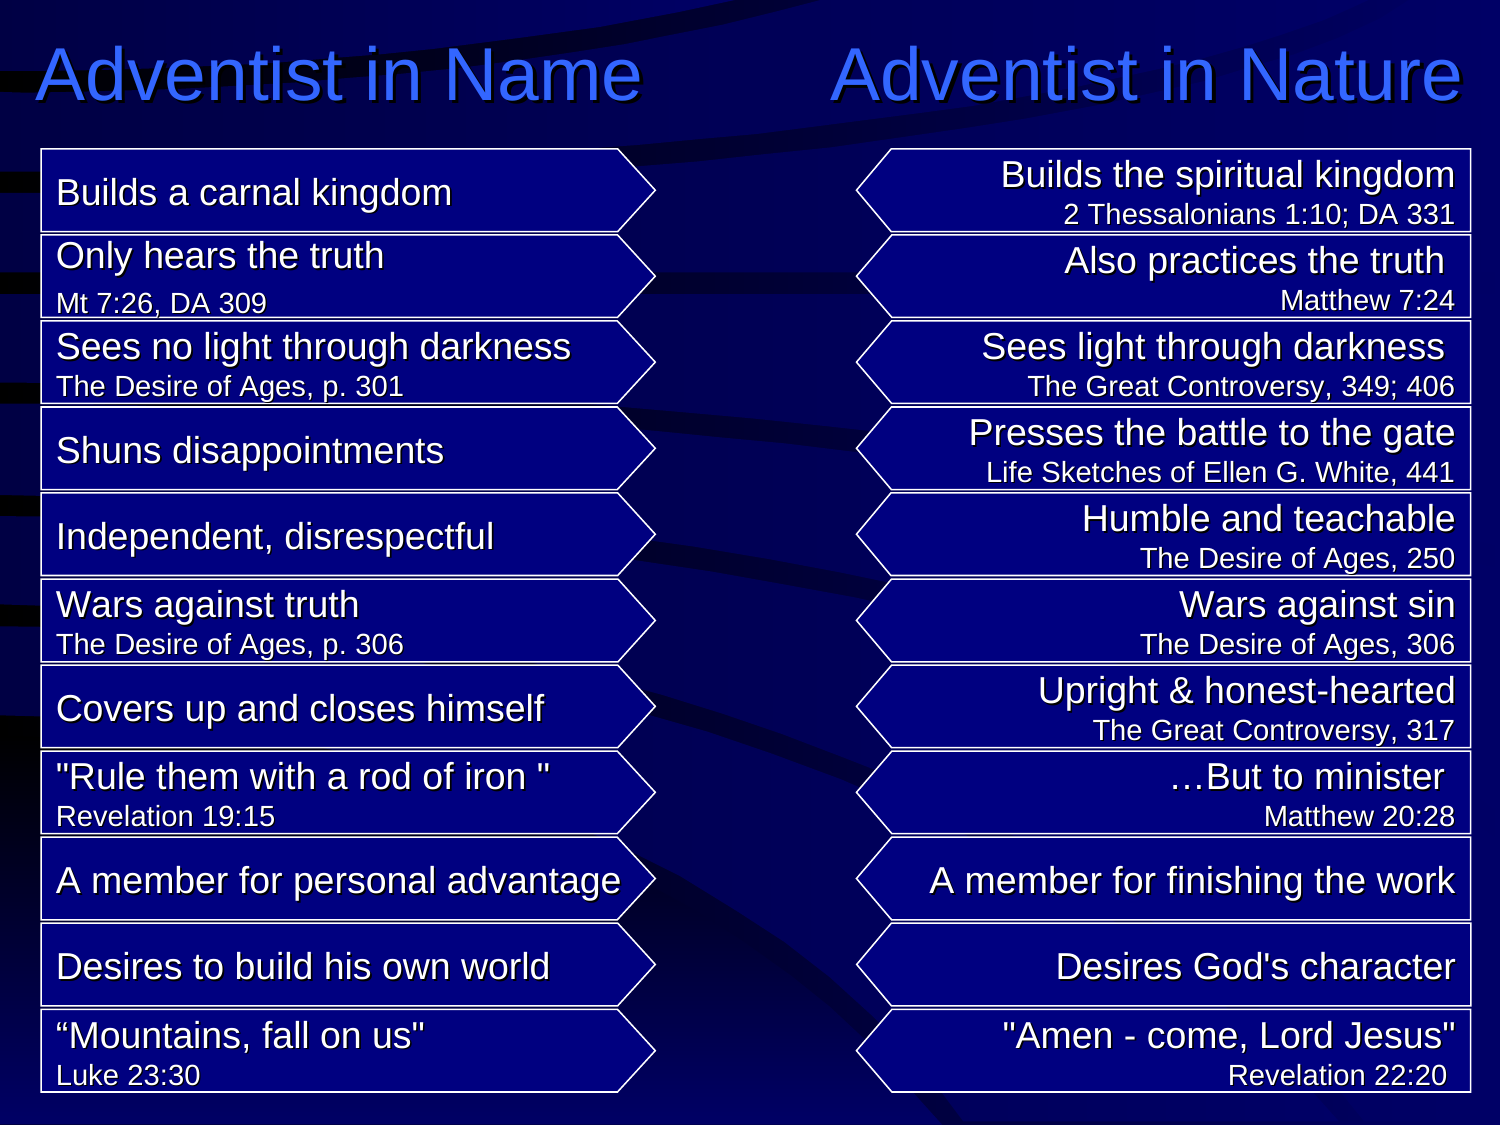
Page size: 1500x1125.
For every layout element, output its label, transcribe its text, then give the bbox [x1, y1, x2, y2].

text_box “Mountains, fall on us" Luke 23:30 [41, 1009, 656, 1092]
text_box "Amen - come, Lord Jesus" Revelation 22:20 [856, 1009, 1471, 1092]
text_box …But to minister Matthew 20:28 [856, 751, 1471, 834]
text_box Covers up and closes himself [41, 665, 656, 748]
text_box Desires God's character [856, 923, 1471, 1006]
text_box Independent, disrespectful [41, 492, 656, 576]
text_box A member for personal advantage [41, 837, 656, 920]
text_box Also practices the truth Matthew 7:24 [856, 234, 1471, 318]
text_box Sees no light through darkness The Desire of Ages, p. 301 [41, 320, 656, 404]
text_box Only hears the truth Mt 7:26, DA 309 [41, 234, 656, 318]
text_box Builds a carnal kingdom [41, 148, 656, 232]
text_box Adventist in Name Adventist in Nature [0, 30, 1500, 111]
text_box Presses the battle to the gate Life Sketches of Ellen G. White, 441 [856, 407, 1471, 490]
text_box A member for finishing the work [856, 837, 1471, 920]
text_box Wars against sin The Desire of Ages, 306 [856, 579, 1471, 662]
text_box Humble and teachable The Desire of Ages, 250 [856, 492, 1471, 576]
text_box Wars against truth The Desire of Ages, p. 306 [41, 579, 656, 662]
text_box "Rule them with a rod of iron " Revelation 19:15 [41, 751, 656, 834]
text_box Desires to build his own world [41, 923, 656, 1006]
text_box Shuns disappointments [41, 407, 656, 490]
text_box Upright & honest-hearted The Great Controversy, 317 [856, 665, 1471, 748]
text_box Builds the spiritual kingdom 2 Thessalonians 1:10; DA 331 [856, 148, 1471, 232]
text_box Sees light through darkness The Great Controversy, 349; 406 [856, 320, 1471, 404]
